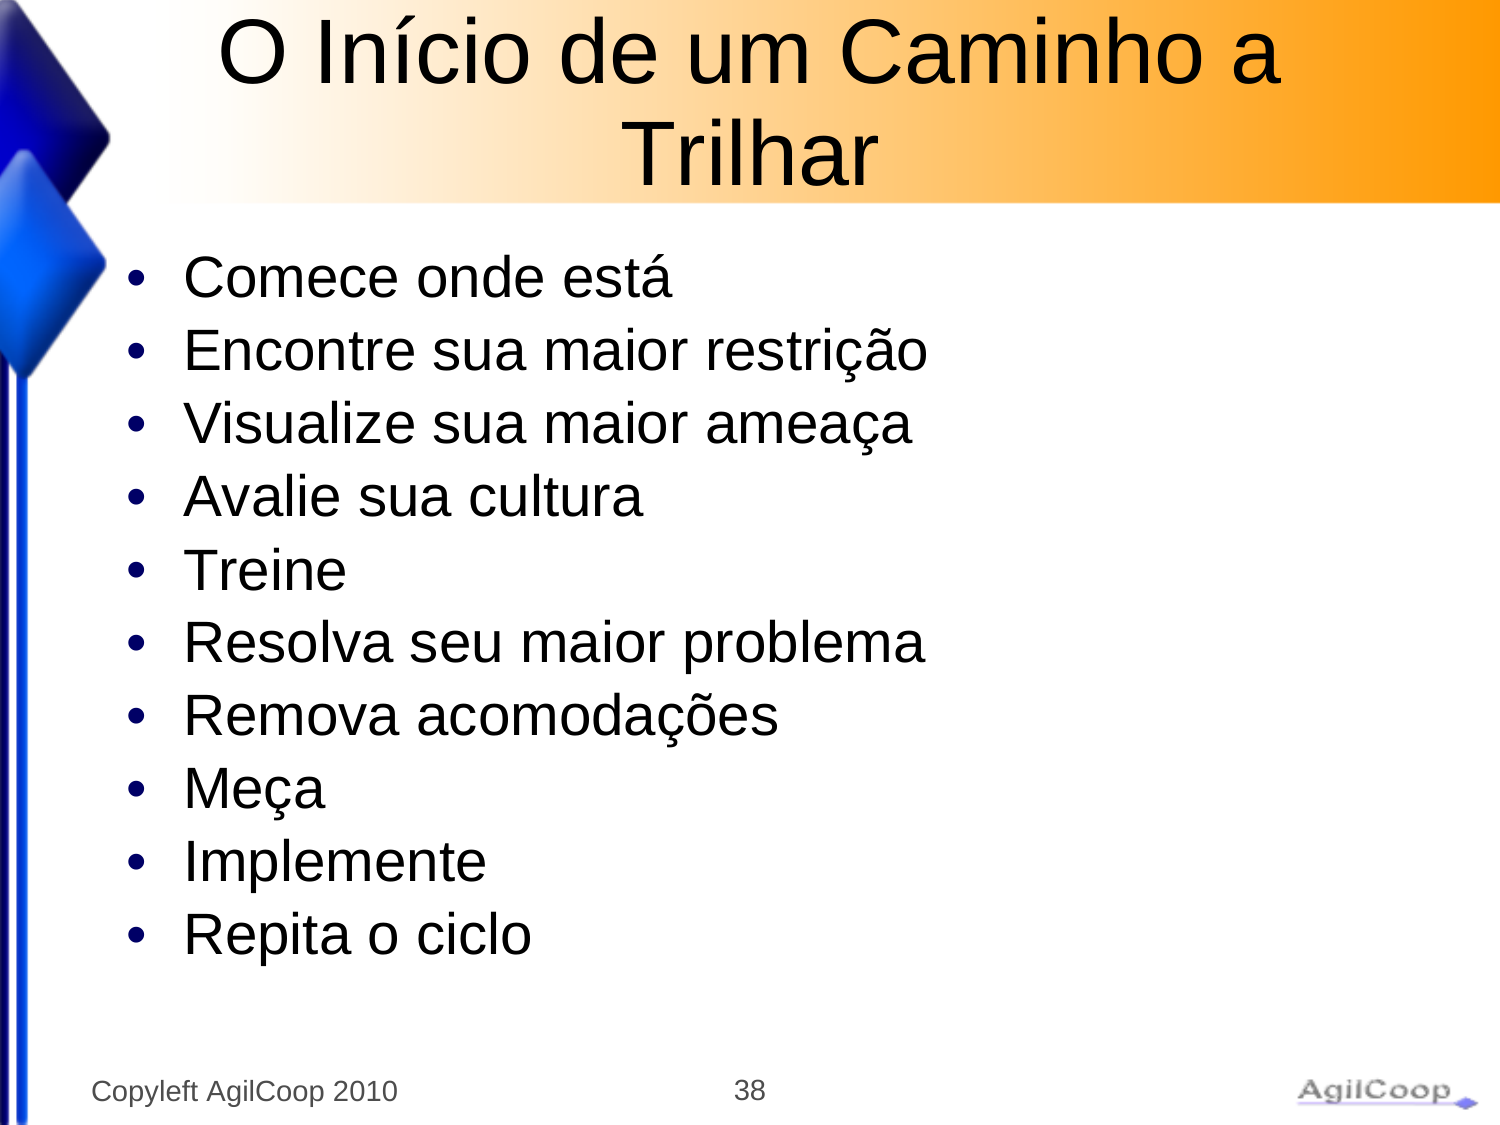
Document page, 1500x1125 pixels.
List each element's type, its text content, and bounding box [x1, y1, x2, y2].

title O Início de um Caminho a Trilhar [75, 0, 1426, 216]
picture [0, 0, 1500, 1125]
list Comece onde está Encontre sua maior restrição Visualize sua maior ameaça Avalie sua cultura Treine Resolva seu maior problema Remova acomodações Meça Implemente Repita o ciclo [112, 243, 1425, 1006]
